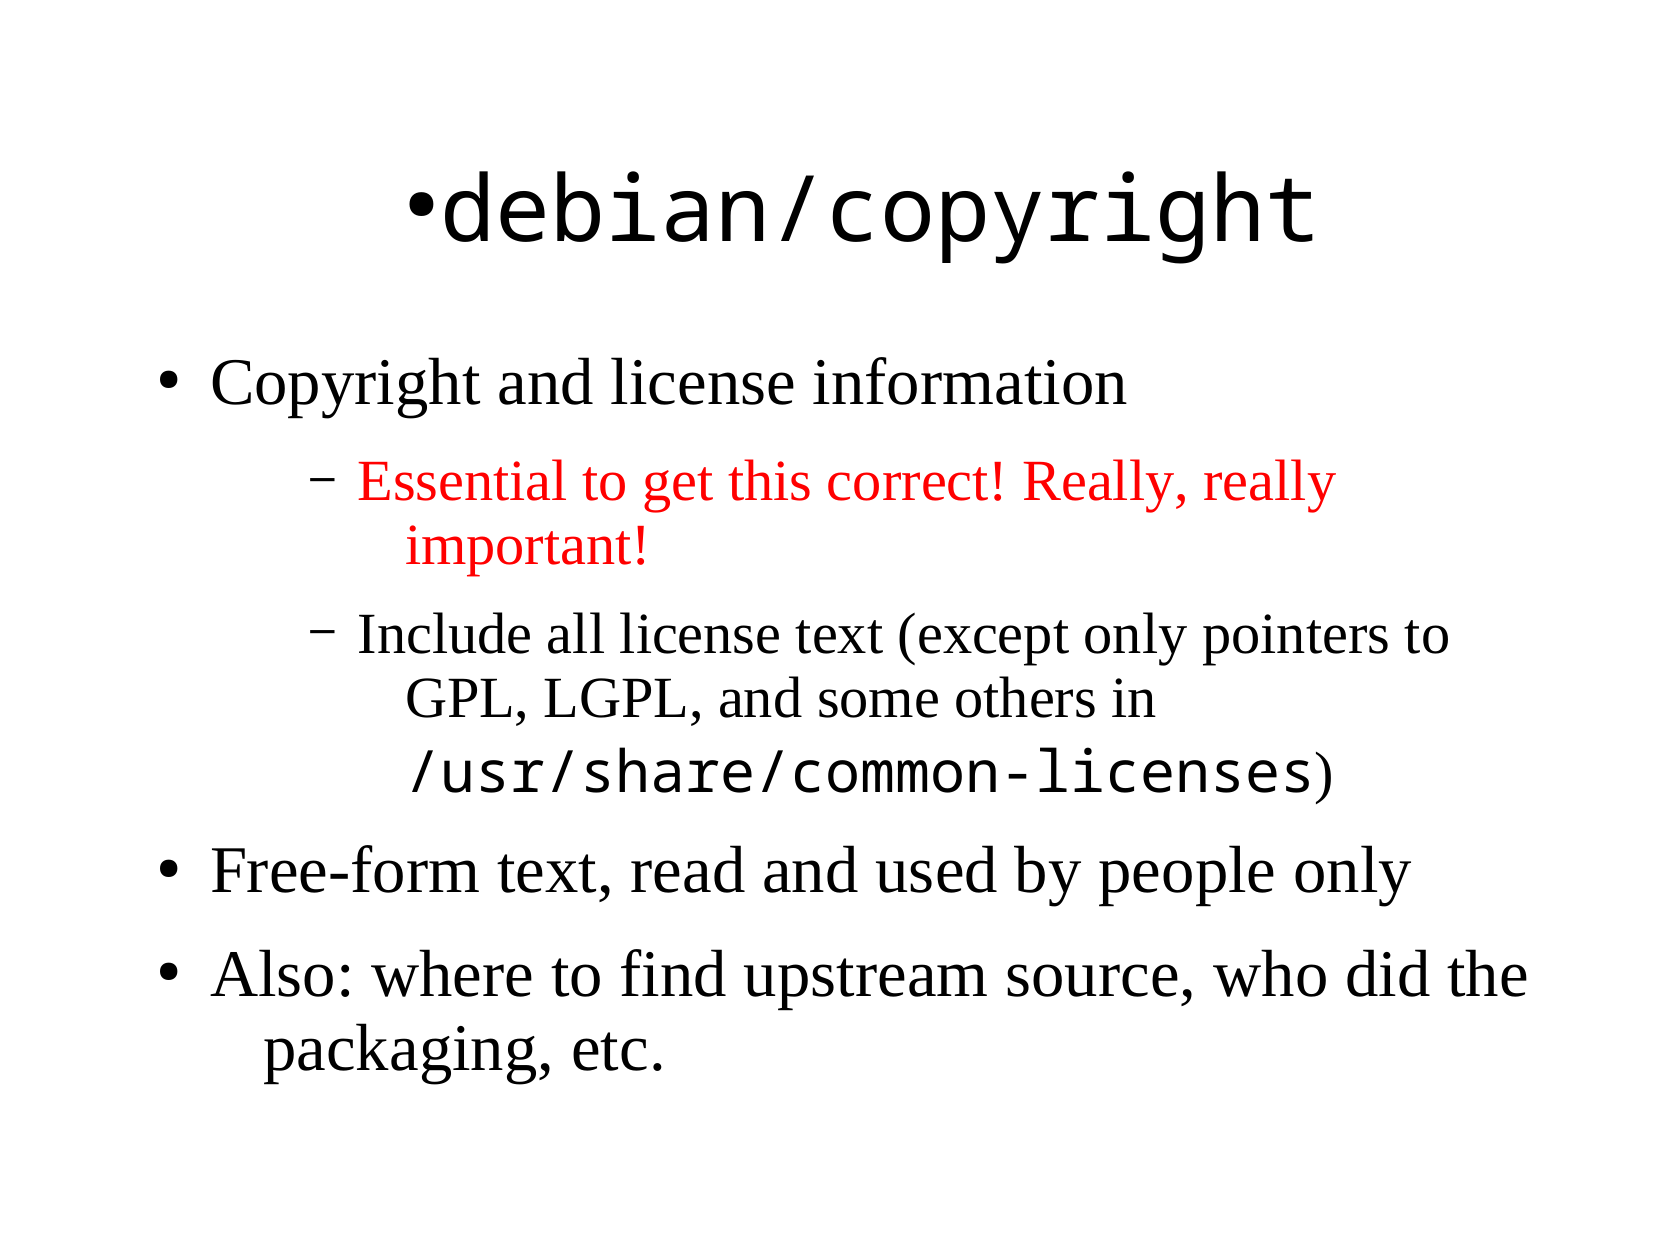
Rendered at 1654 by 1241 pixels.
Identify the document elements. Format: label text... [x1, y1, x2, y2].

list Copyright and license information Essential to get this correct! Really, really important! Include all license text (except only pointers to GPL, LGPL, and some others in /usr/share/common-licenses) Free-form text, read and used by people only Also: where to find upstream source, who did the packaging, etc. [121, 344, 1534, 1127]
title debian/copyright [121, 102, 1534, 311]
